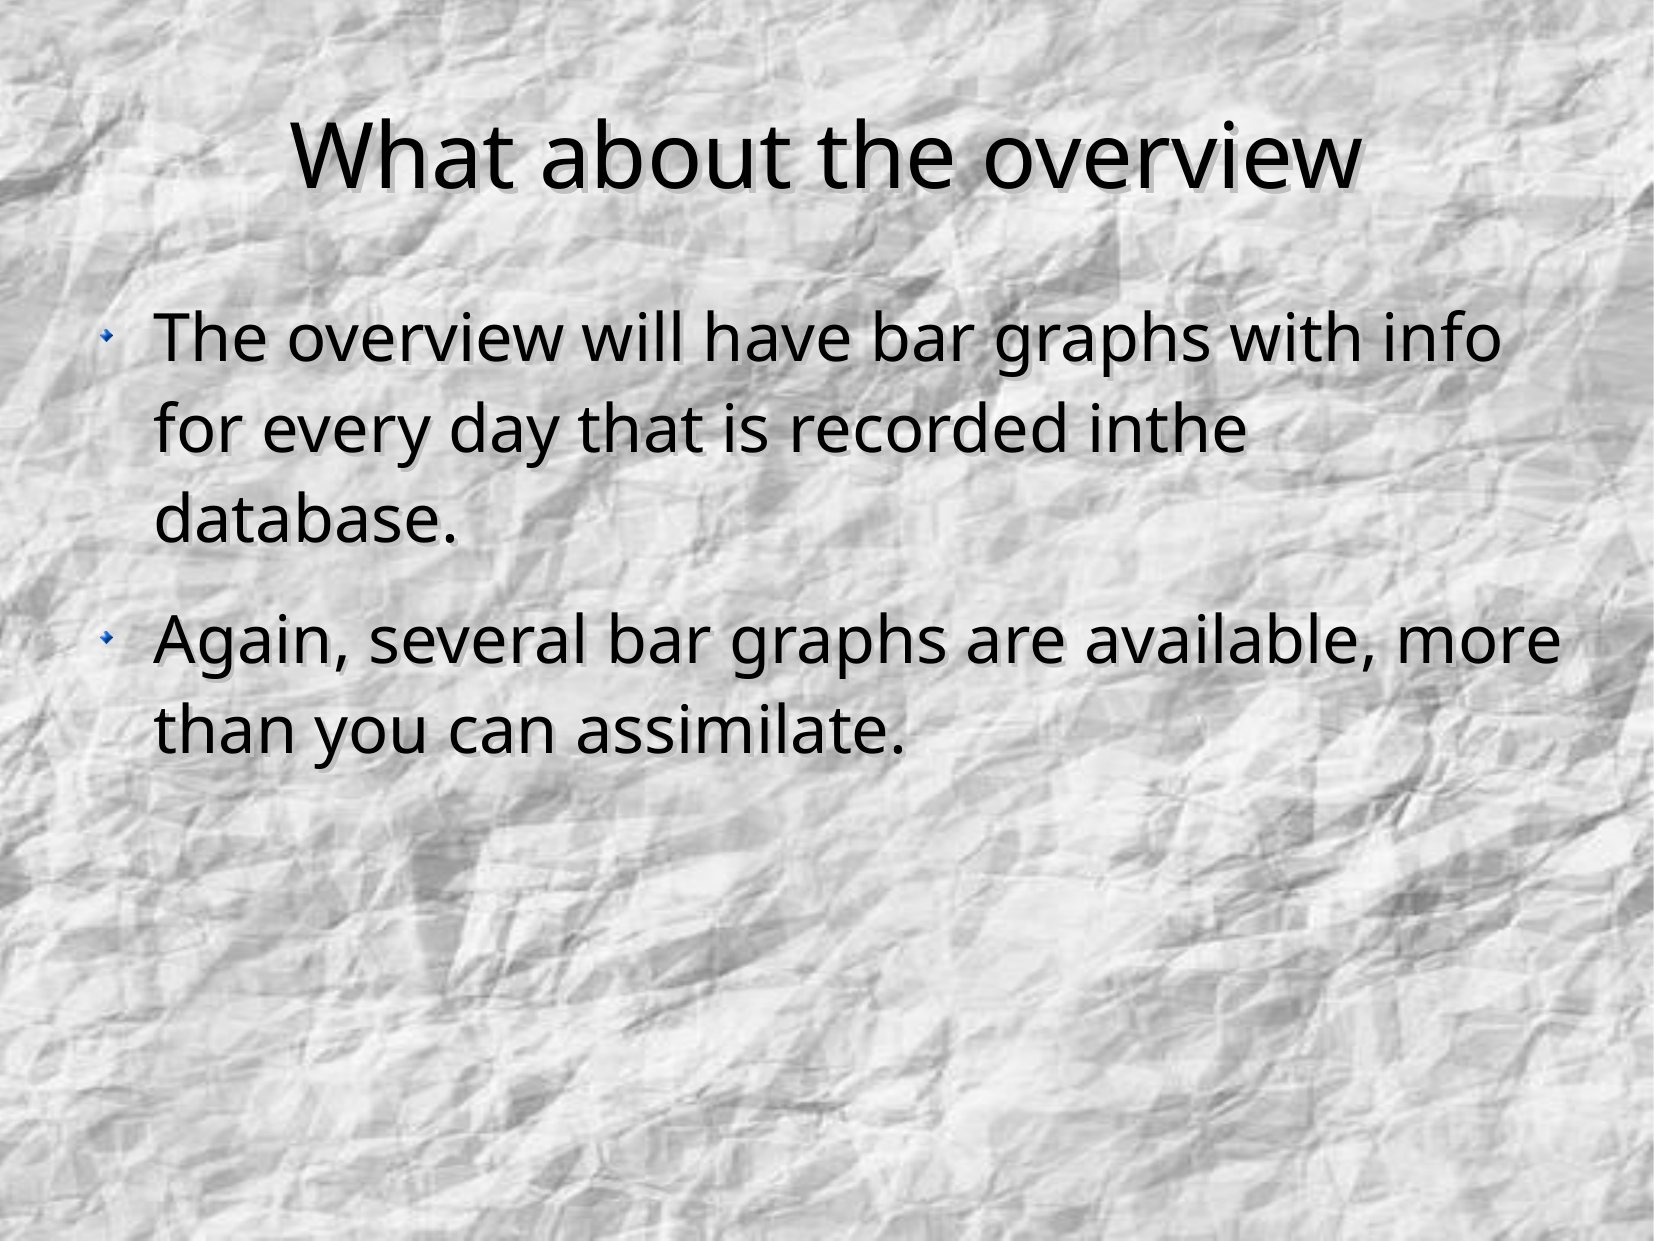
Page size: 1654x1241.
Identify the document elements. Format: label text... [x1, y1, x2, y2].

list The overview will have bar graphs with info for every day that is recorded inthe database. Again, several bar graphs are available, more than you can assimilate. [82, 290, 1571, 1010]
title What about the overview [82, 49, 1571, 257]
picture [0, 0, 1654, 1241]
